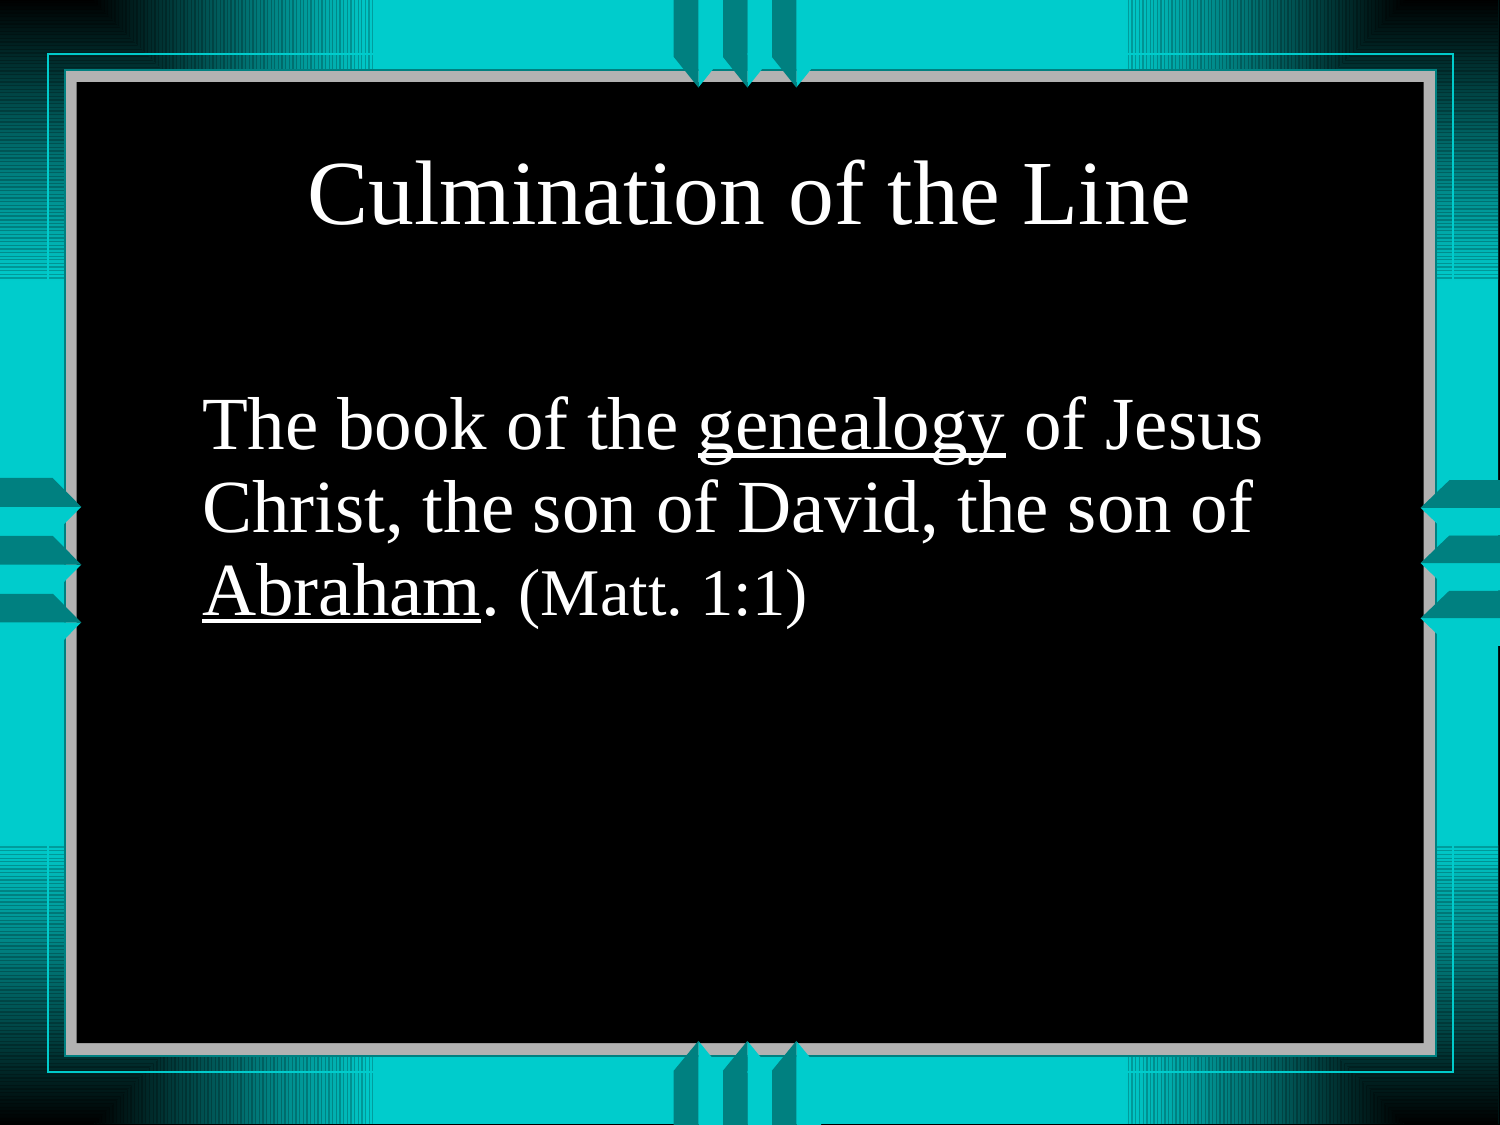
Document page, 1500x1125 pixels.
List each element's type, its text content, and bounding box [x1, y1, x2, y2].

title Culmination of the Line [112, 107, 1388, 281]
text_box The book of the genealogy of Jesus Christ, the son of David, the son of Abraham. (Matt. 1:1) [187, 375, 1313, 639]
